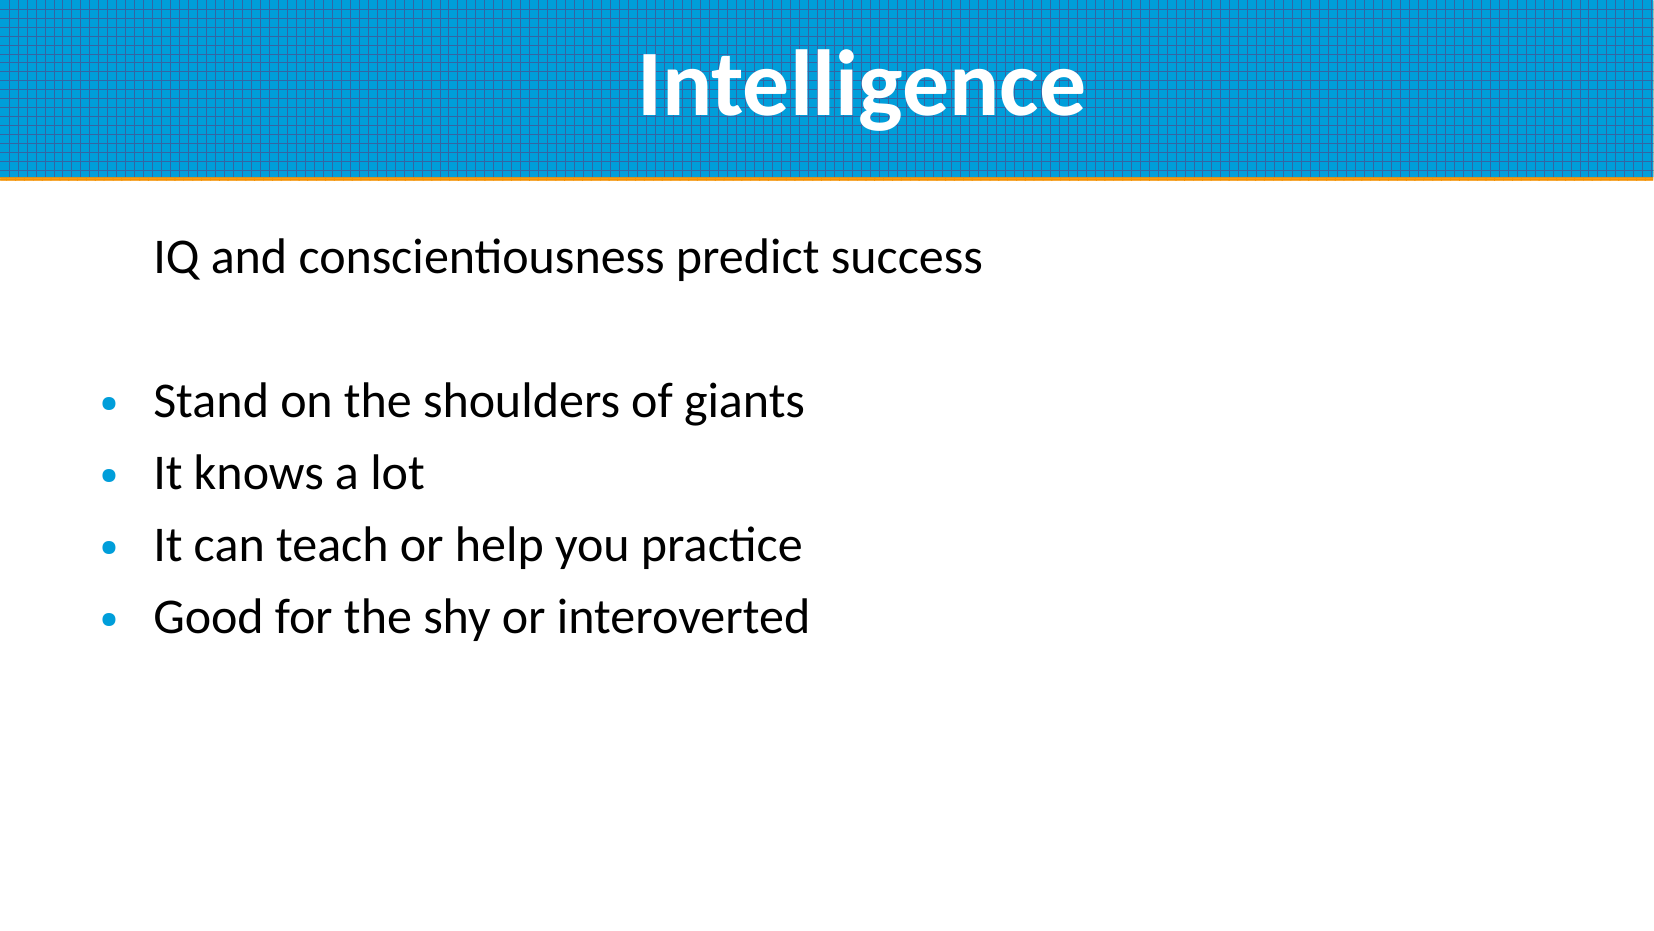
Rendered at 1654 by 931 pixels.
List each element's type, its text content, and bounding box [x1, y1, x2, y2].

list IQ and conscientiousness predict success Stand on the shoulders of giants It knows a lot It can teach or help you practice Good for the shy or interoverted [82, 236, 1563, 811]
title Intelligence [82, 14, 1571, 171]
